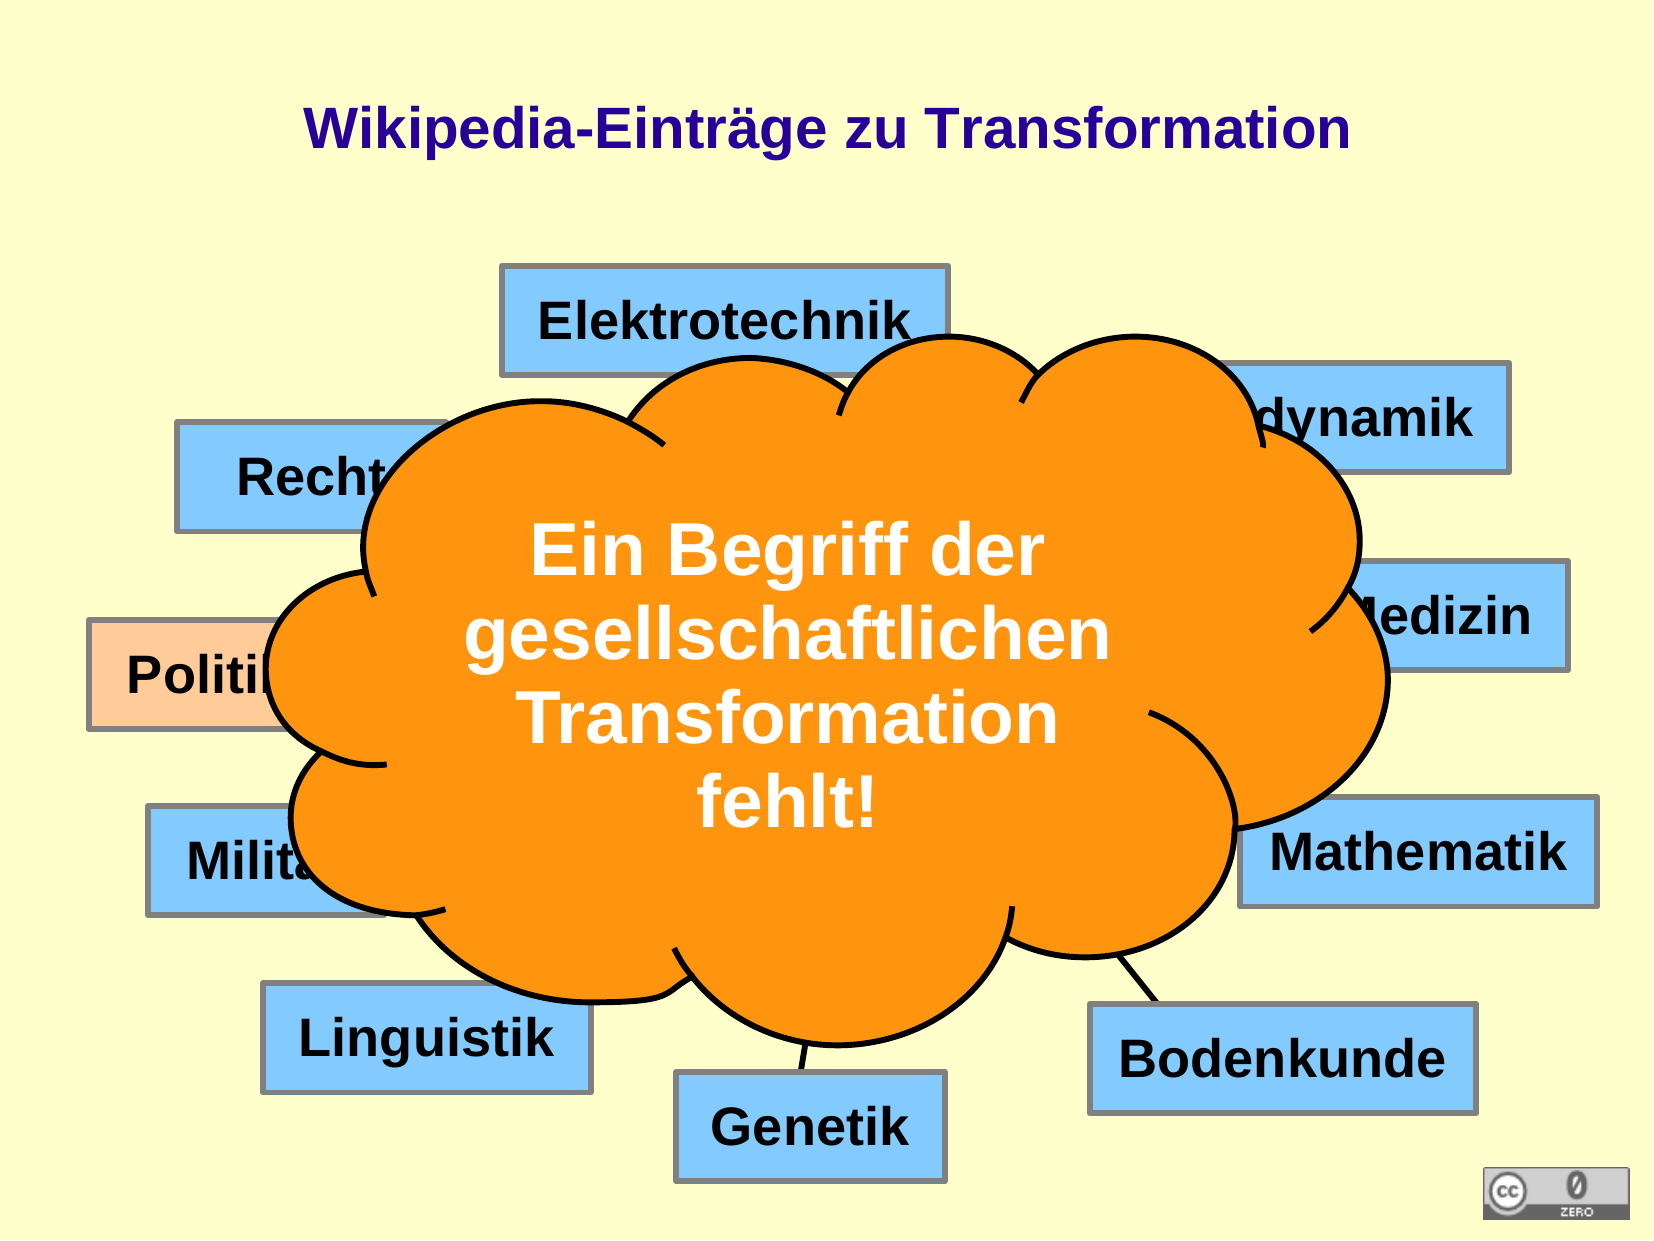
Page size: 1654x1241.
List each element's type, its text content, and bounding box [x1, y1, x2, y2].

text_box Hydrodynamik [1219, 363, 1509, 473]
text_box Militär [147, 806, 384, 916]
text_box Recht [177, 422, 446, 532]
text_box Elektrotechnik [501, 265, 948, 376]
text_box Linguistik [262, 983, 591, 1093]
text_box Genetik [676, 1071, 945, 1182]
text_box Medizin [1349, 561, 1568, 671]
text_box Bodenkunde [1089, 1003, 1477, 1114]
text_box Mathematik [1240, 797, 1598, 907]
picture [1483, 1167, 1630, 1220]
text_box Ein Begriff der gesellschaftlichen Transformation fehlt! [265, 336, 1388, 1046]
text_box Politik [88, 620, 289, 730]
title Wikipedia-Einträge zu Transformation [86, 49, 1571, 207]
